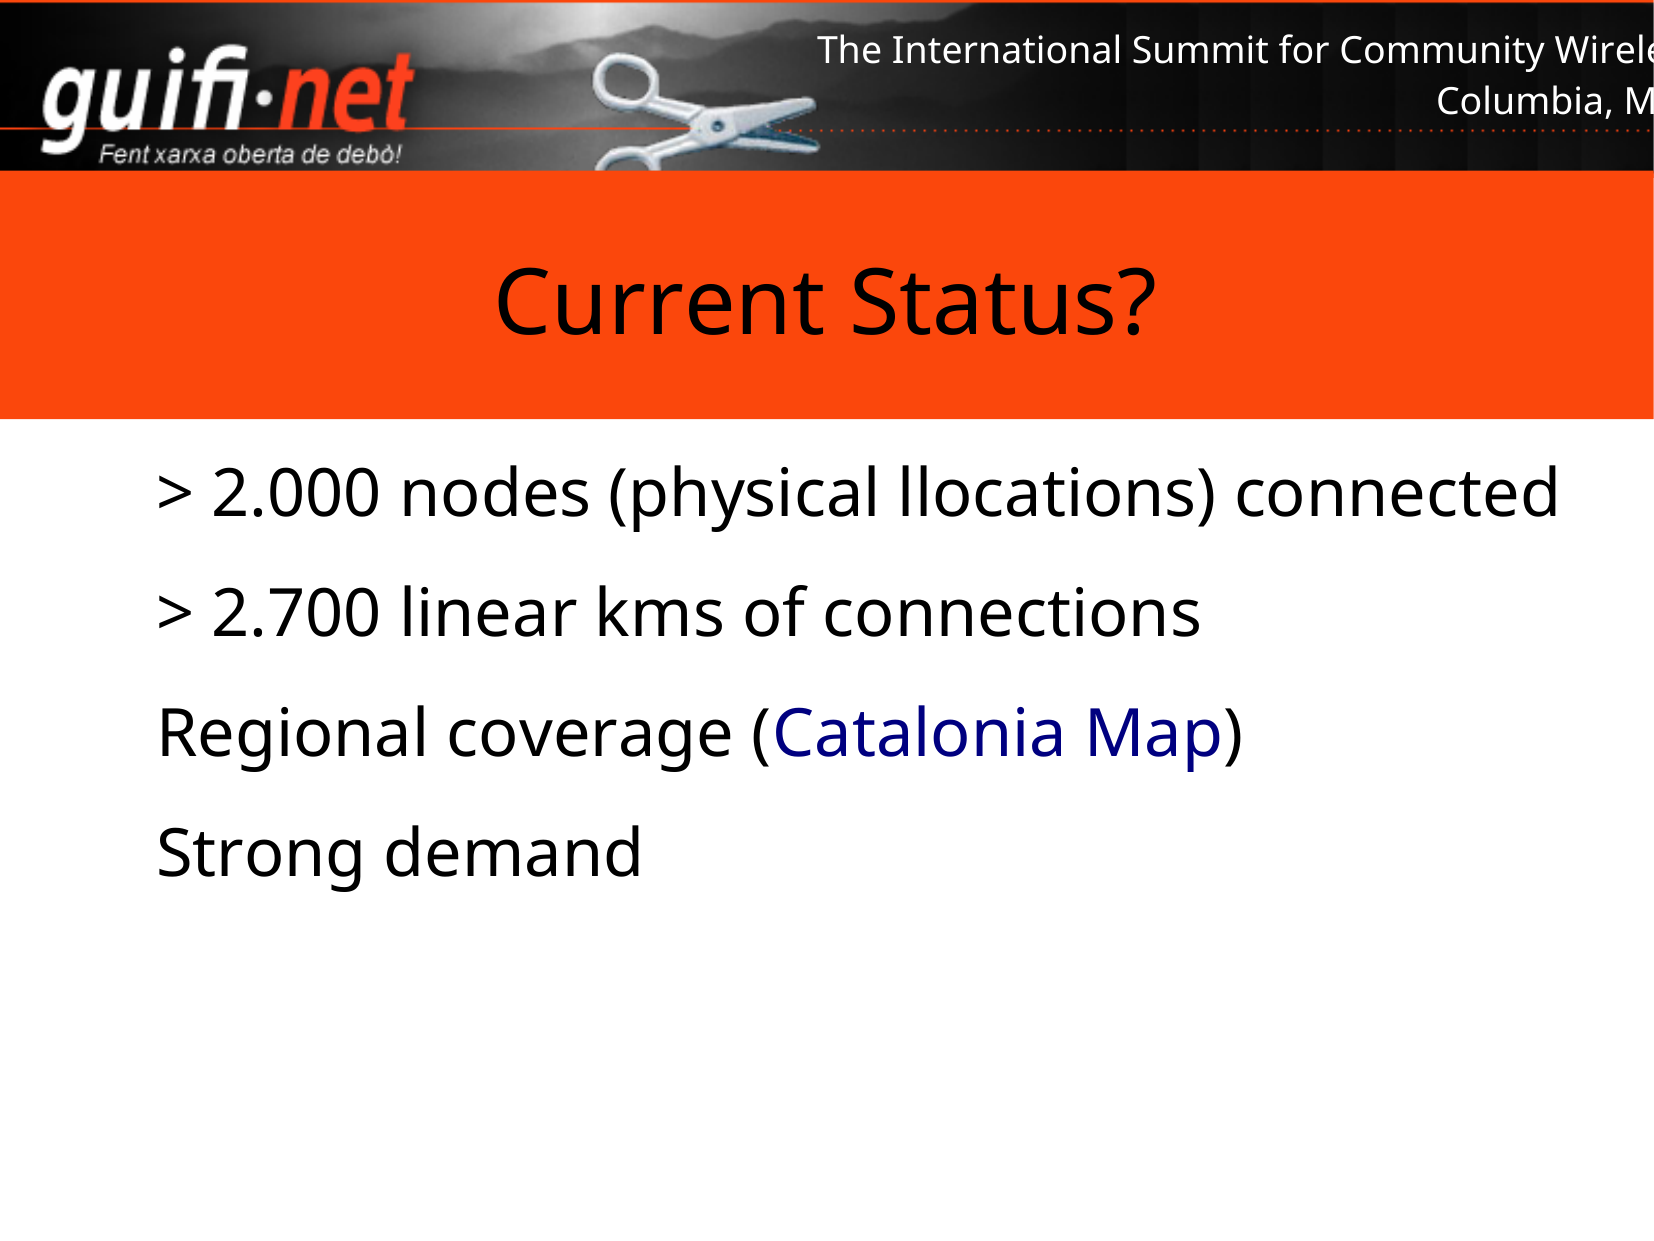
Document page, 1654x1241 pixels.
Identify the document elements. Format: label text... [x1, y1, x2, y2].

title Current Status? [119, 195, 1532, 403]
picture [0, 0, 1654, 170]
list > 2.000 nodes (physical llocations) connected > 2.700 linear kms of connections Regional coverage (Catalonia Map) Strong demand [138, 444, 1589, 1227]
